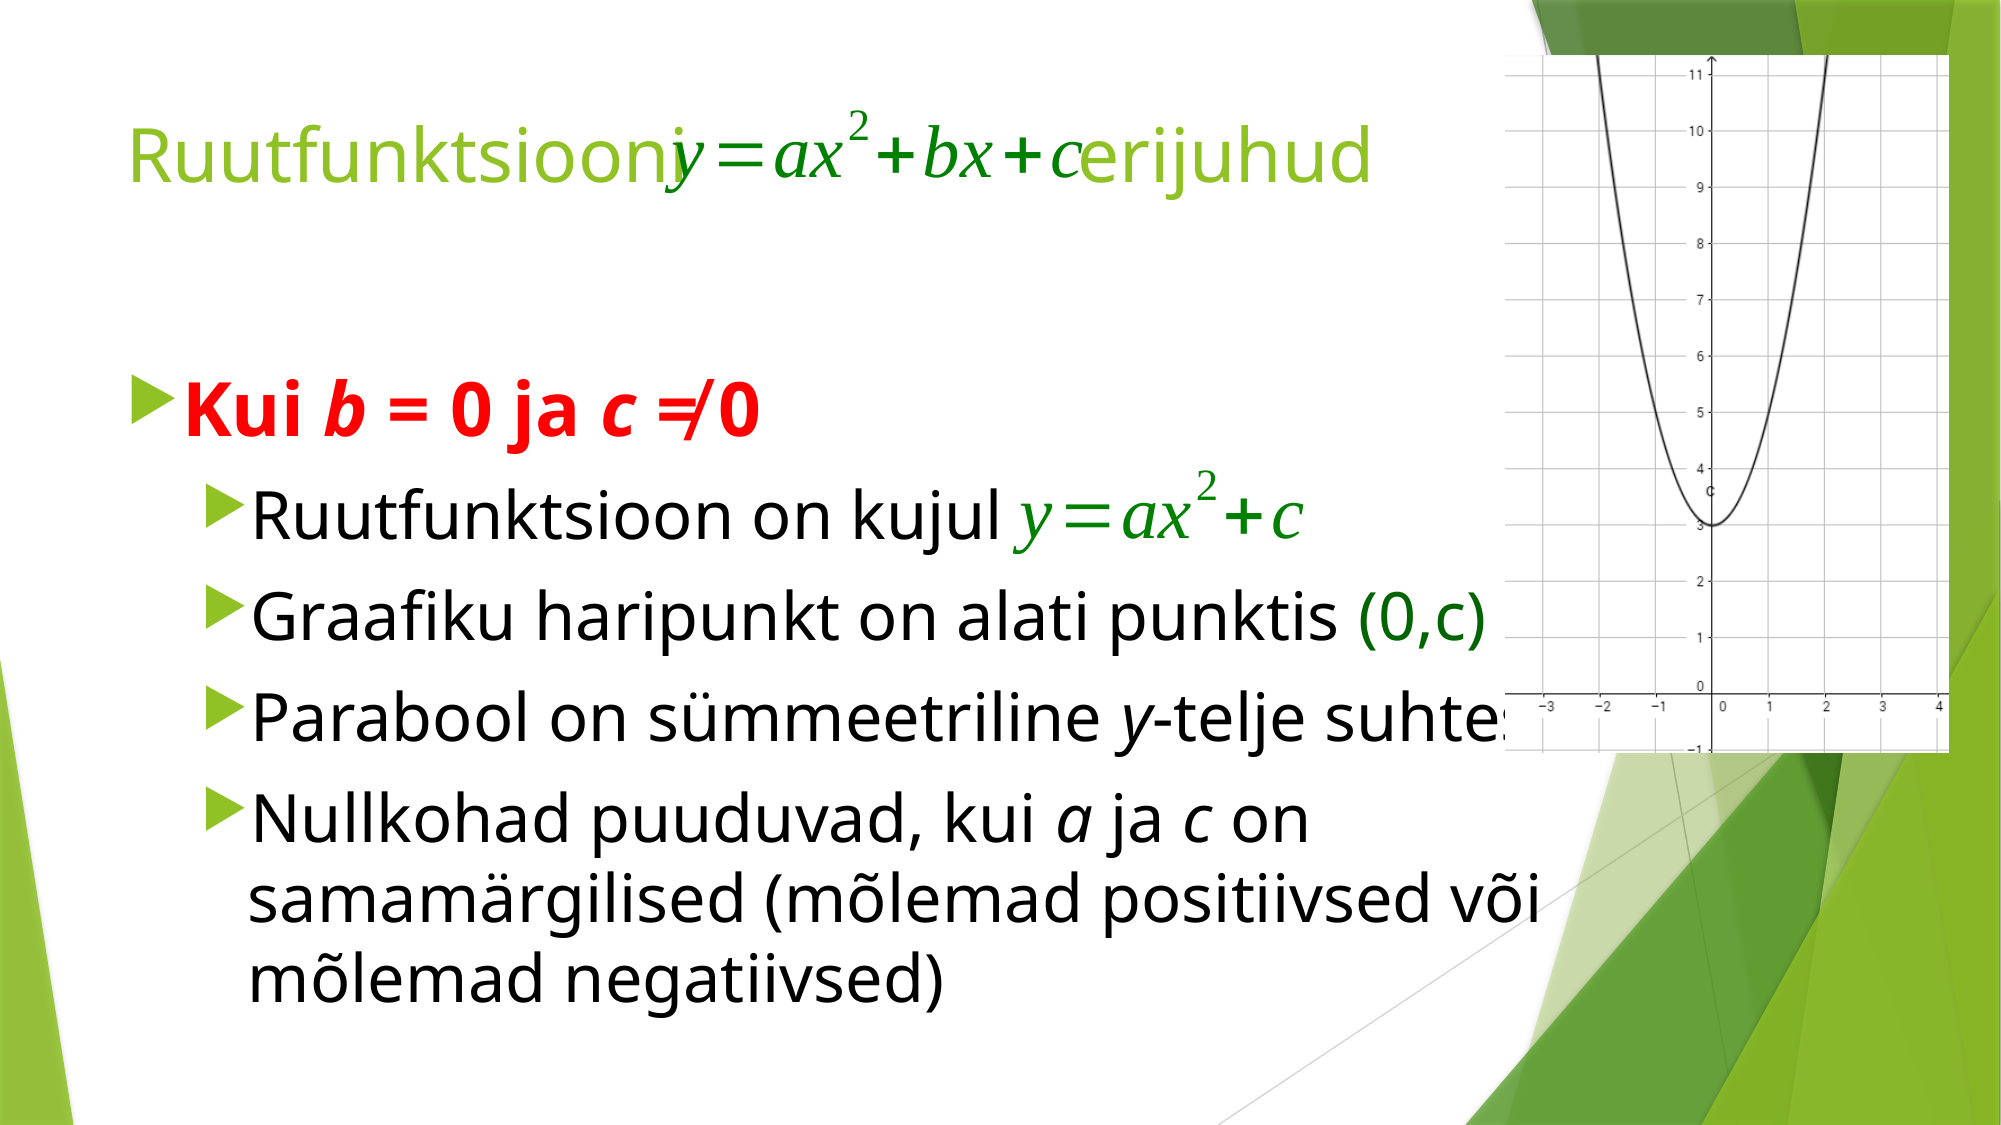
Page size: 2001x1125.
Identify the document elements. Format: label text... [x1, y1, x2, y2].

picture [1505, 55, 1949, 753]
chart [656, 99, 1093, 194]
chart [1003, 460, 1314, 555]
list Kui b = 0 ja c ≠ 0 Ruutfunktsioon on kujul Graafiku haripunkt on alati punktis (0,c) Parabool on sümmeetriline y-telje suhtes Nullkohad puuduvad, kui a ja c on samamärgilised (mõlemad positiivsed või mõlemad negatiivsed) [111, 354, 1590, 1109]
title Ruutfunktsiooni erijuhud [111, 99, 1505, 317]
